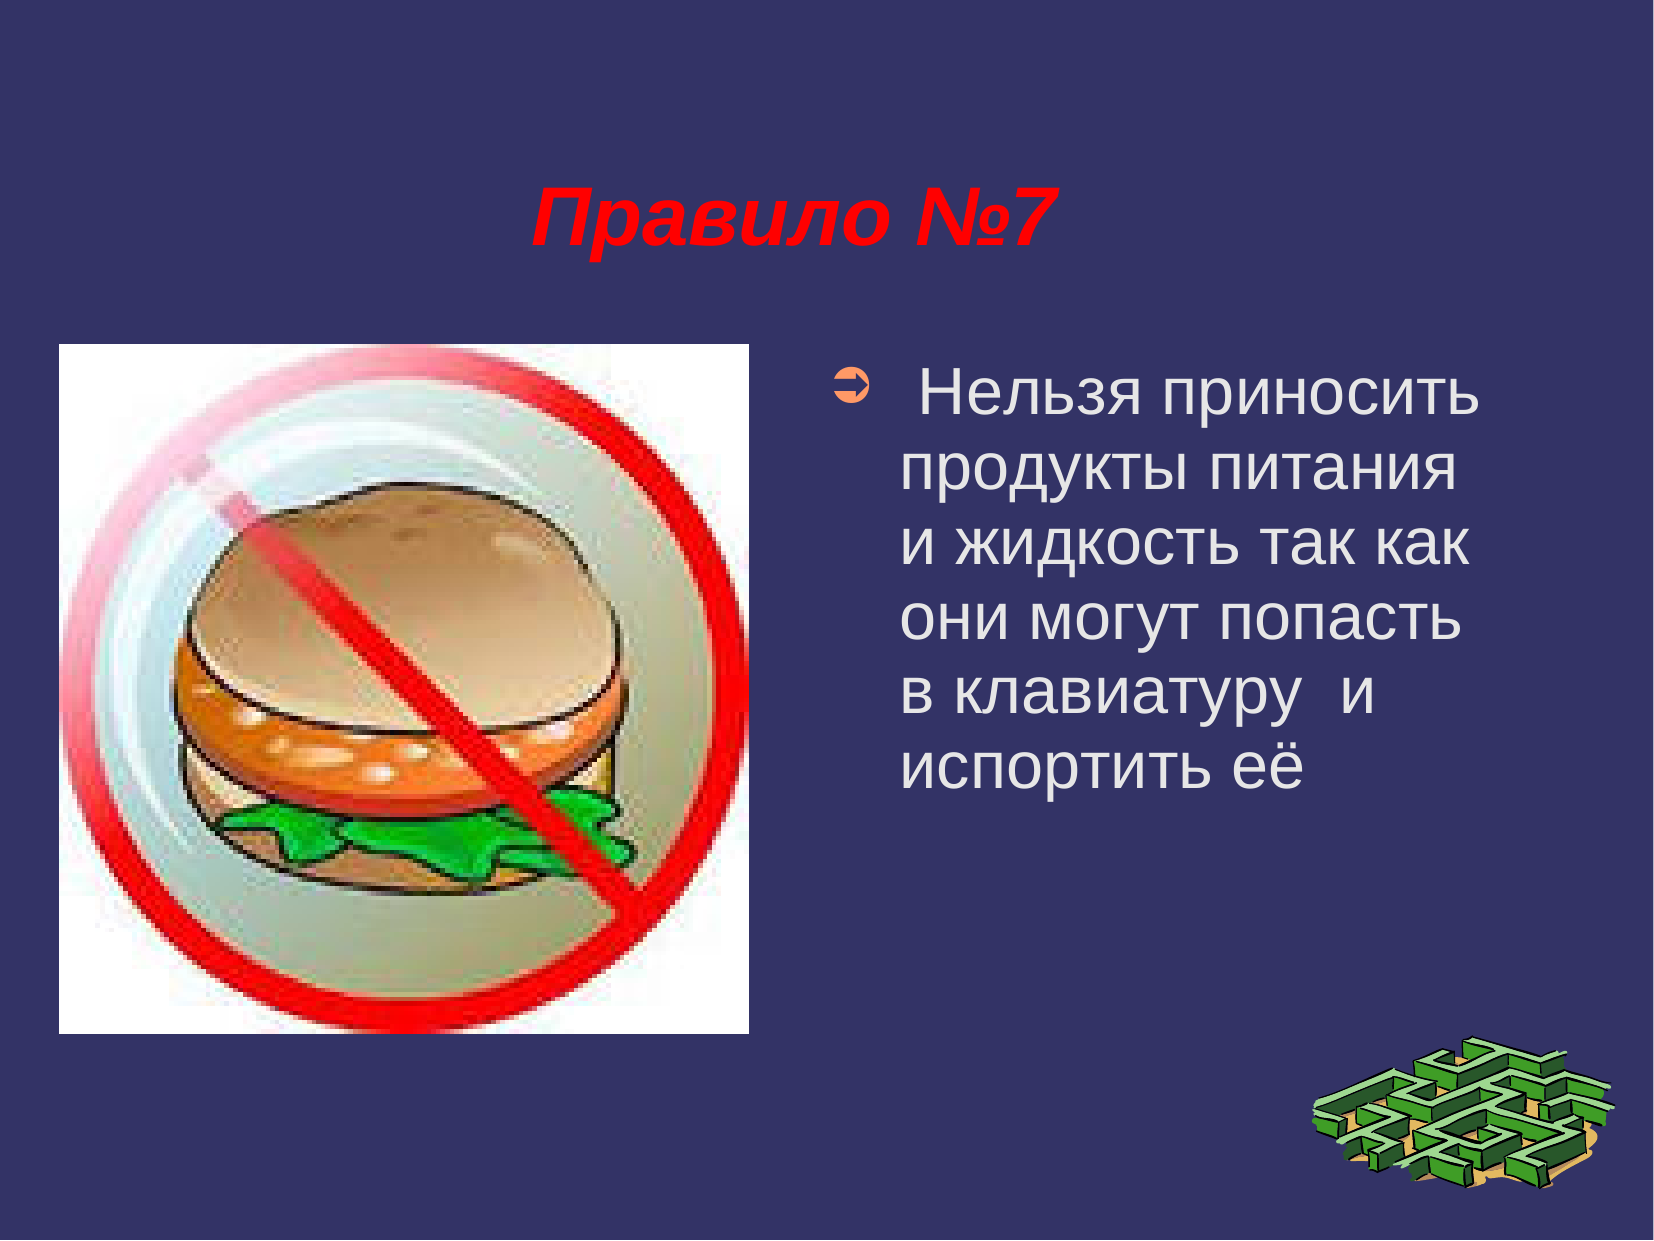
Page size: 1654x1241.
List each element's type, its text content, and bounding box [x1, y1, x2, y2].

picture [59, 344, 749, 1034]
title Правило №7 [88, 113, 1501, 321]
list Нельзя приносить продукты питания и жидкость так как они могут попасть в клавиатуру и испортить её [816, 354, 1506, 1136]
